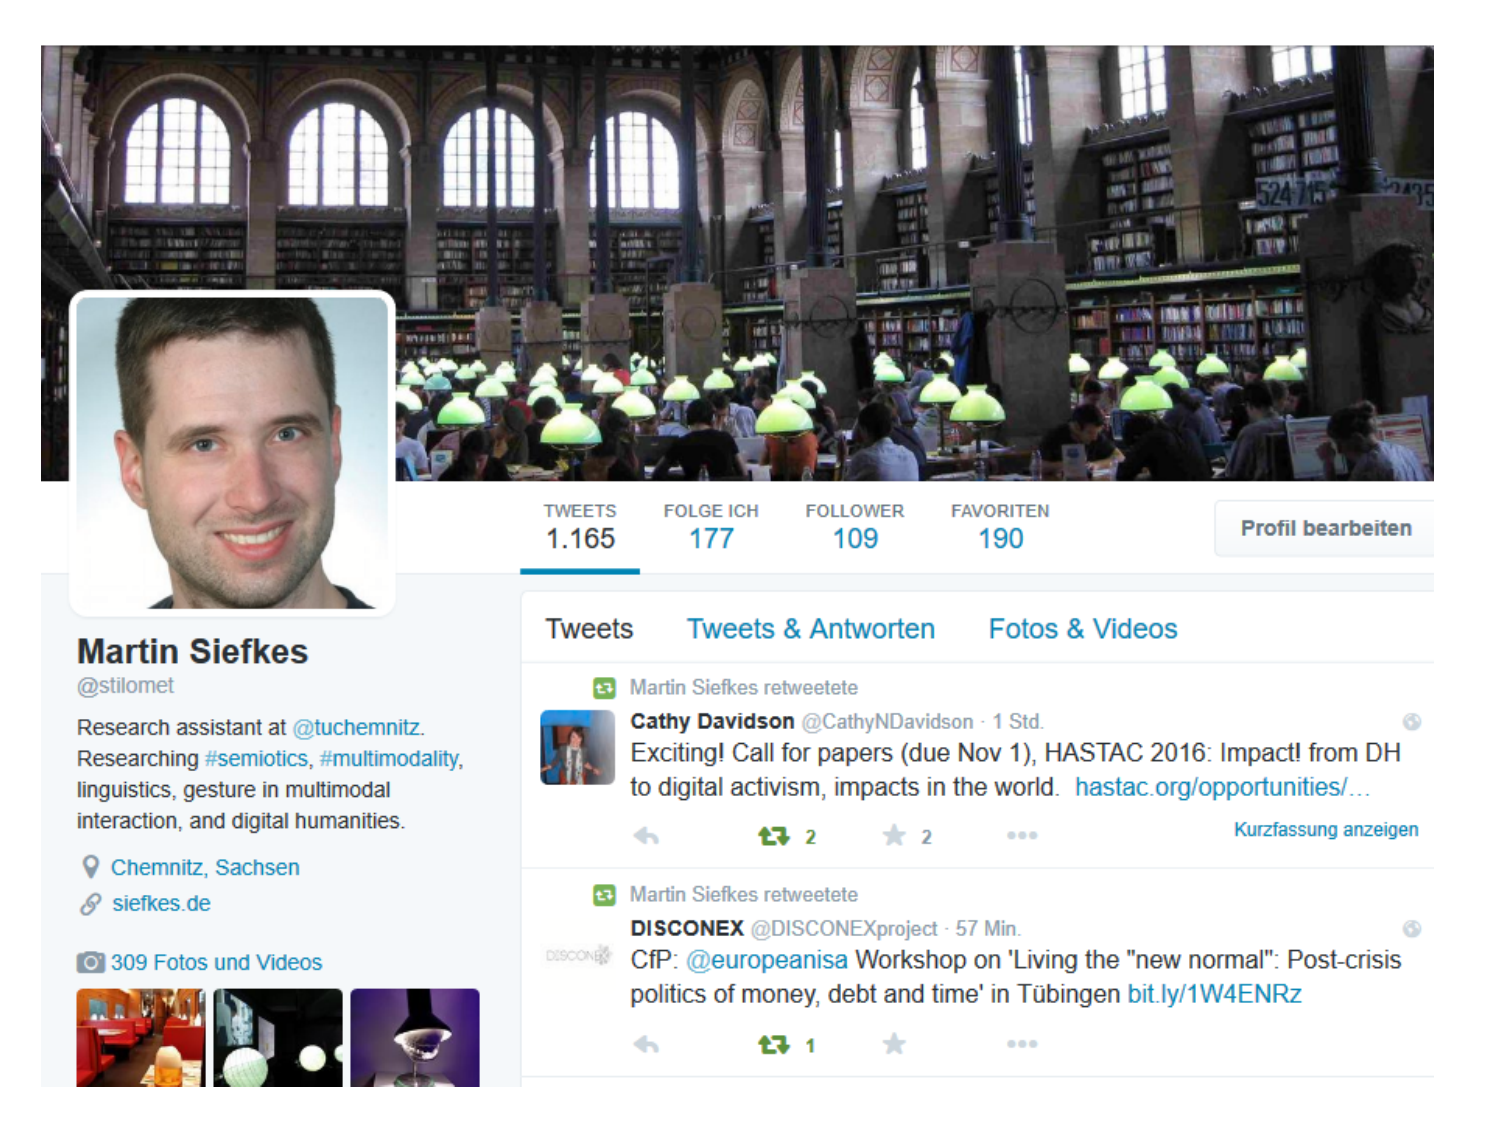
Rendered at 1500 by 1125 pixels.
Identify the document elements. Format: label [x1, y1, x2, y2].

picture [41, 41, 1434, 1087]
